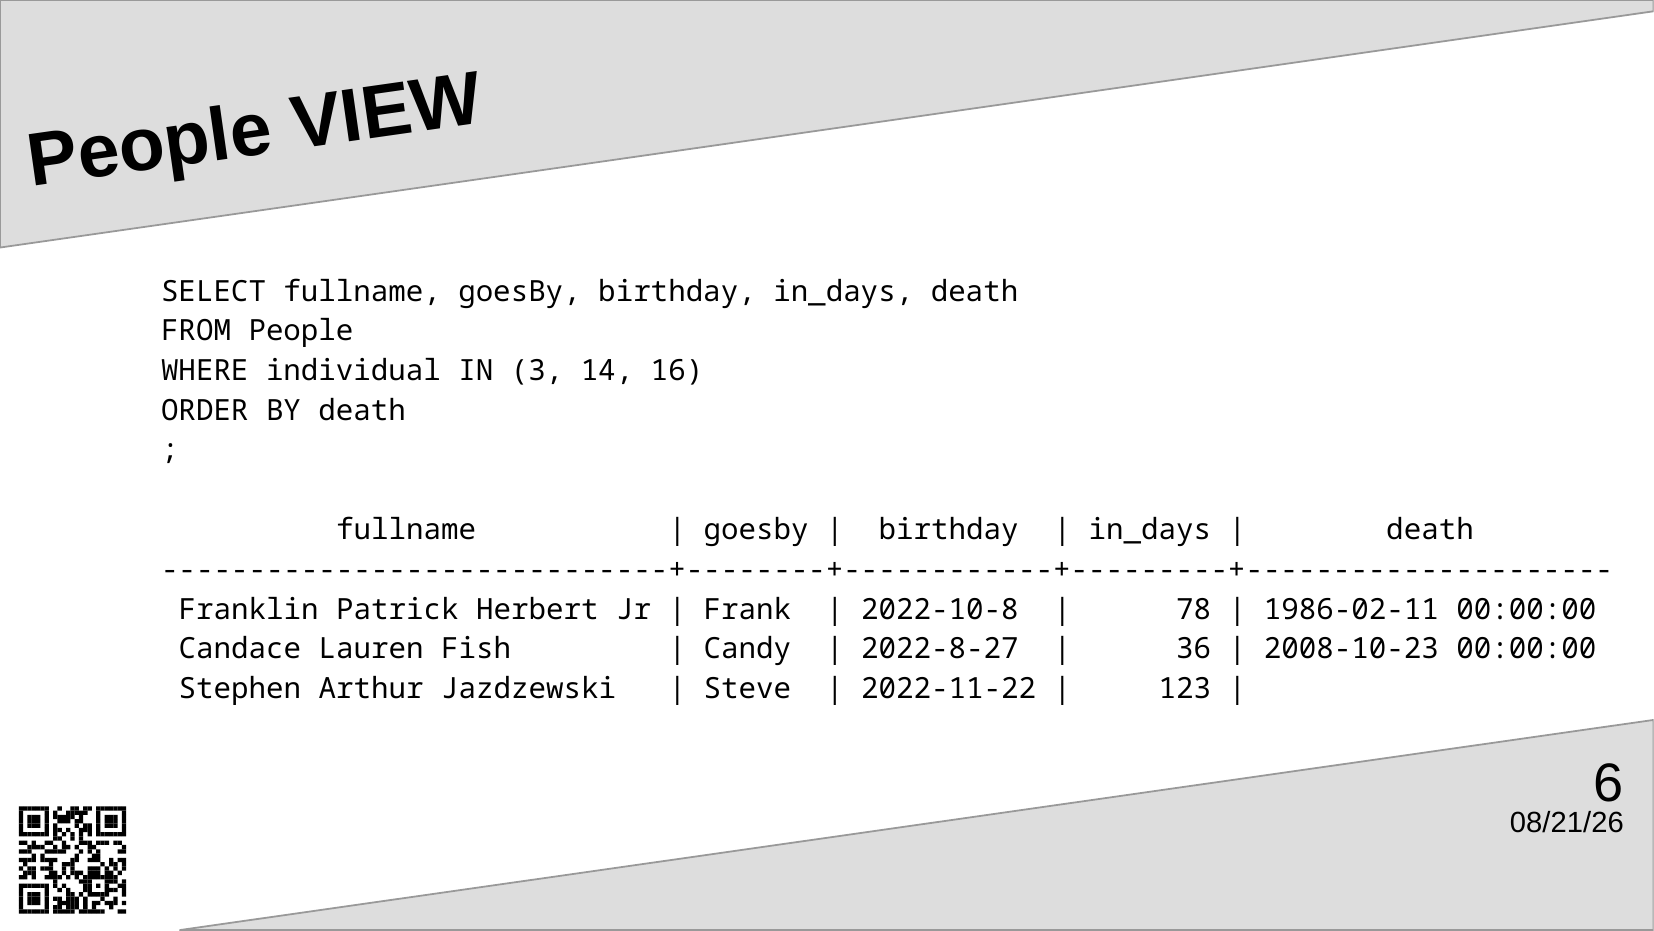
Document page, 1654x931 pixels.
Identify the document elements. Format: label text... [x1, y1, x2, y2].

text_box SELECT fullname, goesBy, birthday, in_days, death FROM People WHERE individual IN (3, 14, 16) ORDER BY death ; fullname | goesby | birthday | in_days | death -----------------------------+--------+------------+---------+--------------------- Franklin Patrick Herbert Jr | Frank | 2022-10-8 | 78 | 1986-02-11 00:00:00 Candace Lauren Fish | Candy | 2022-8-27 | 36 | 2008-10-23 00:00:00 Stephen Arthur Jazdzewski | Steve | 2022-11-22 | 123 | [146, 262, 1463, 746]
title People VIEW [16, 0, 1501, 239]
